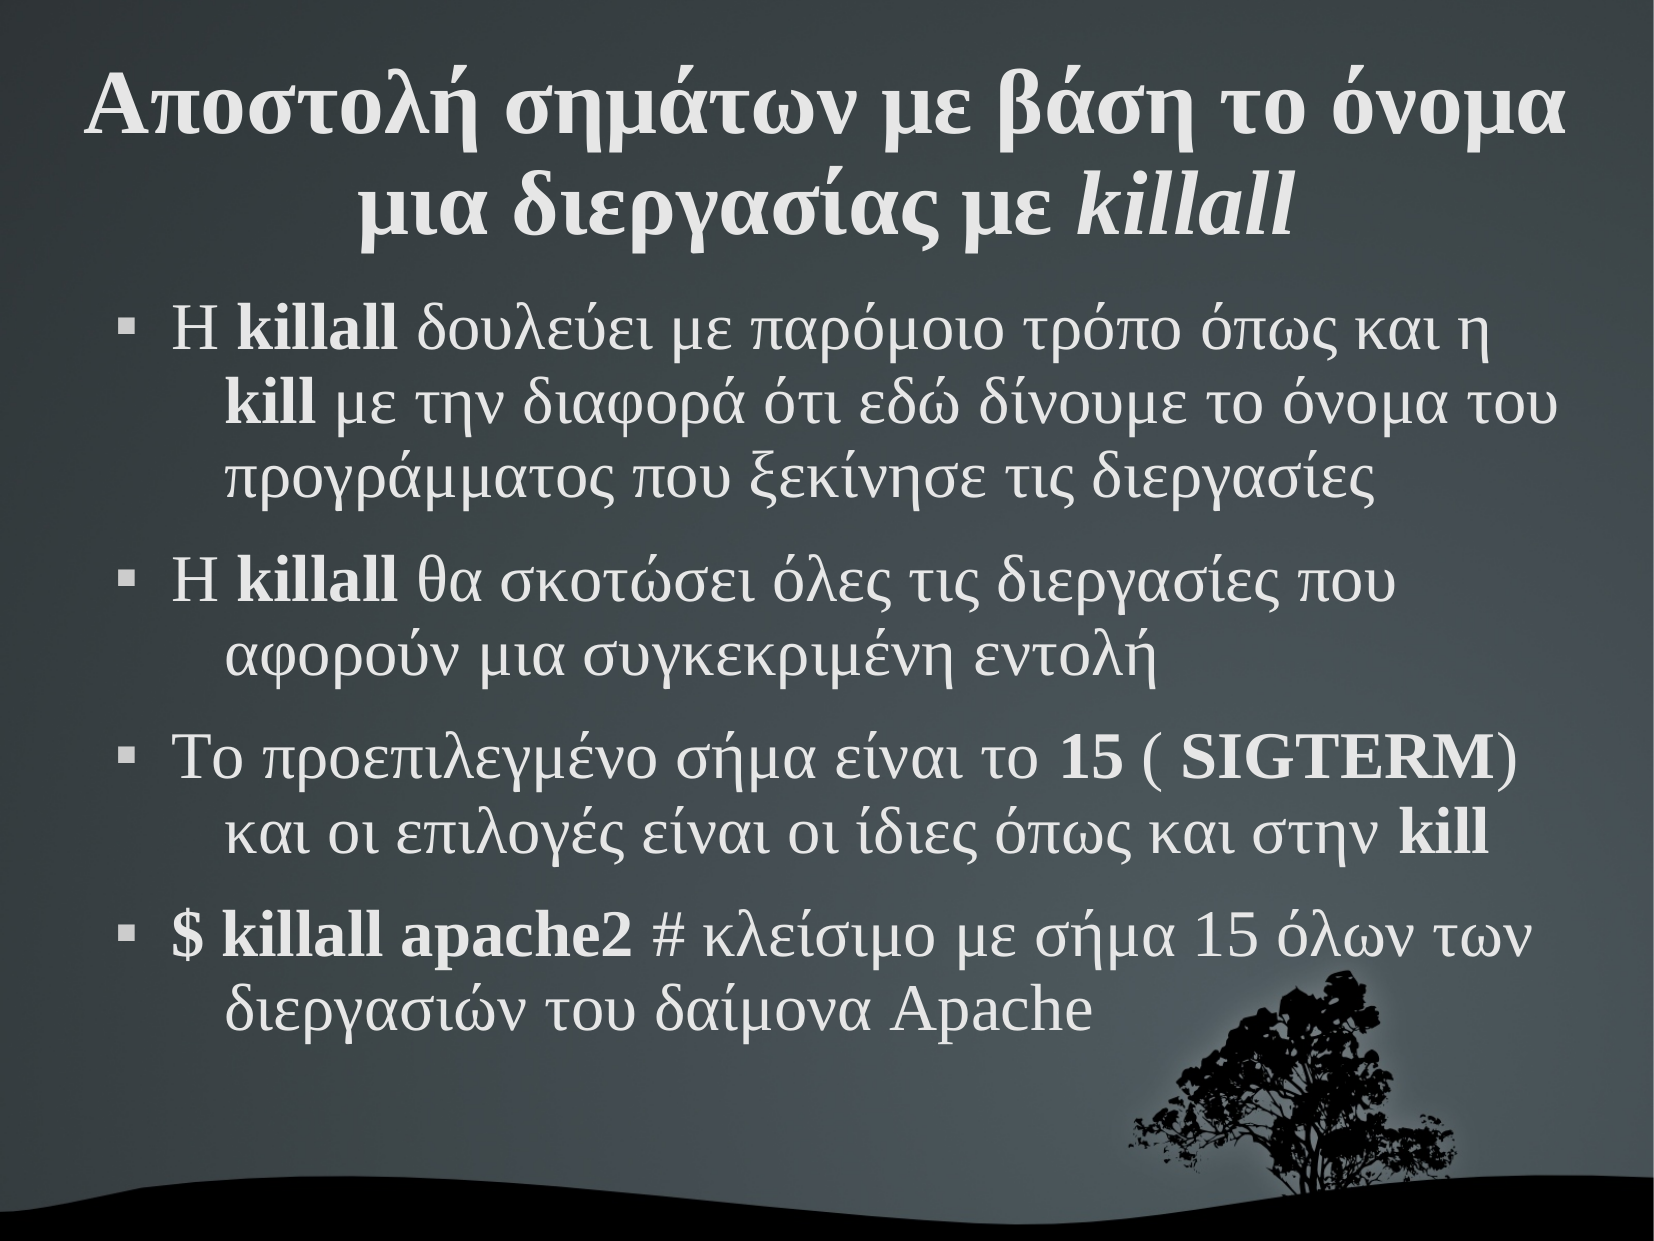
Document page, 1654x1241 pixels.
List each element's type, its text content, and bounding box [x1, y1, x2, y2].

list Η killall δουλεύει με παρόμοιο τρόπο όπως και η kill με την διαφορά ότι εδώ δίνουμε το όνομα του προγράμματος που ξεκίνησε τις διεργασίες Η killall θα σκοτώσει όλες τις διεργασίες που αφορούν μια συγκεκριμένη εντολή Το προεπιλεγμένο σήμα είναι το 15 ( SIGTERM) και οι επιλογές είναι οι ίδιες όπως και στην kill $ killall apache2 # κλείσιμο με σήμα 15 όλων των διεργασιών του δαίμονα Apache [82, 290, 1571, 1145]
title Αποστολή σημάτων με βάση το όνομα μια διεργασίας με killall [82, 33, 1571, 273]
picture [0, 0, 1654, 1241]
